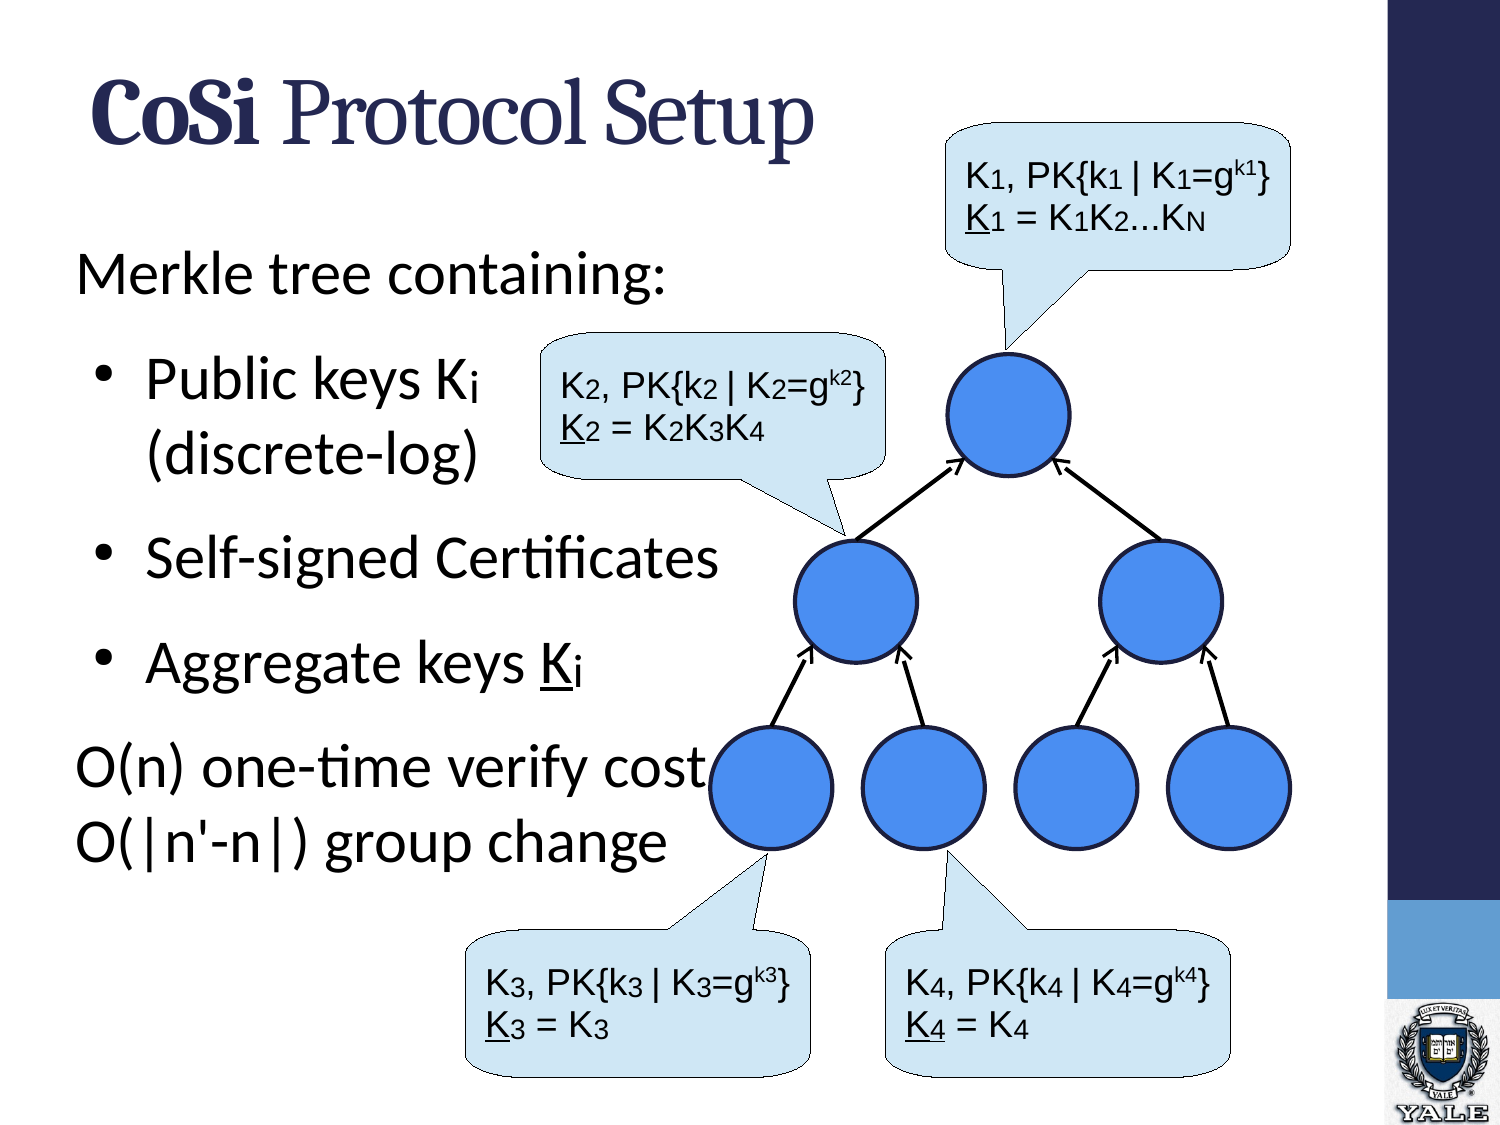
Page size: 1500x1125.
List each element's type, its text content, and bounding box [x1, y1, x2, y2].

title CoSi Protocol Setup [75, 12, 1325, 200]
picture [1384, 999, 1500, 1125]
text_box [947, 354, 1070, 477]
text_box K4, PK{k4 | K4=gk4} K4 = K4 [885, 850, 1231, 1078]
text_box [710, 727, 833, 850]
text_box [795, 540, 918, 663]
list Merkle tree containing: Public keys Ki (discrete-log) Self-signed Certificates Aggregate keys Ki O(n) one-time verify cost O(|n'-n|) group change [75, 232, 1325, 1096]
text_box [862, 727, 985, 850]
text_box [1015, 727, 1138, 850]
text_box K1, PK{k1 | K1=gk1} K1 = K1K2...KN [945, 122, 1291, 350]
text_box K2, PK{k2 | K2=gk2} K2 = K2K3K4 [540, 332, 886, 536]
text_box [1167, 727, 1291, 850]
text_box [1100, 540, 1223, 663]
